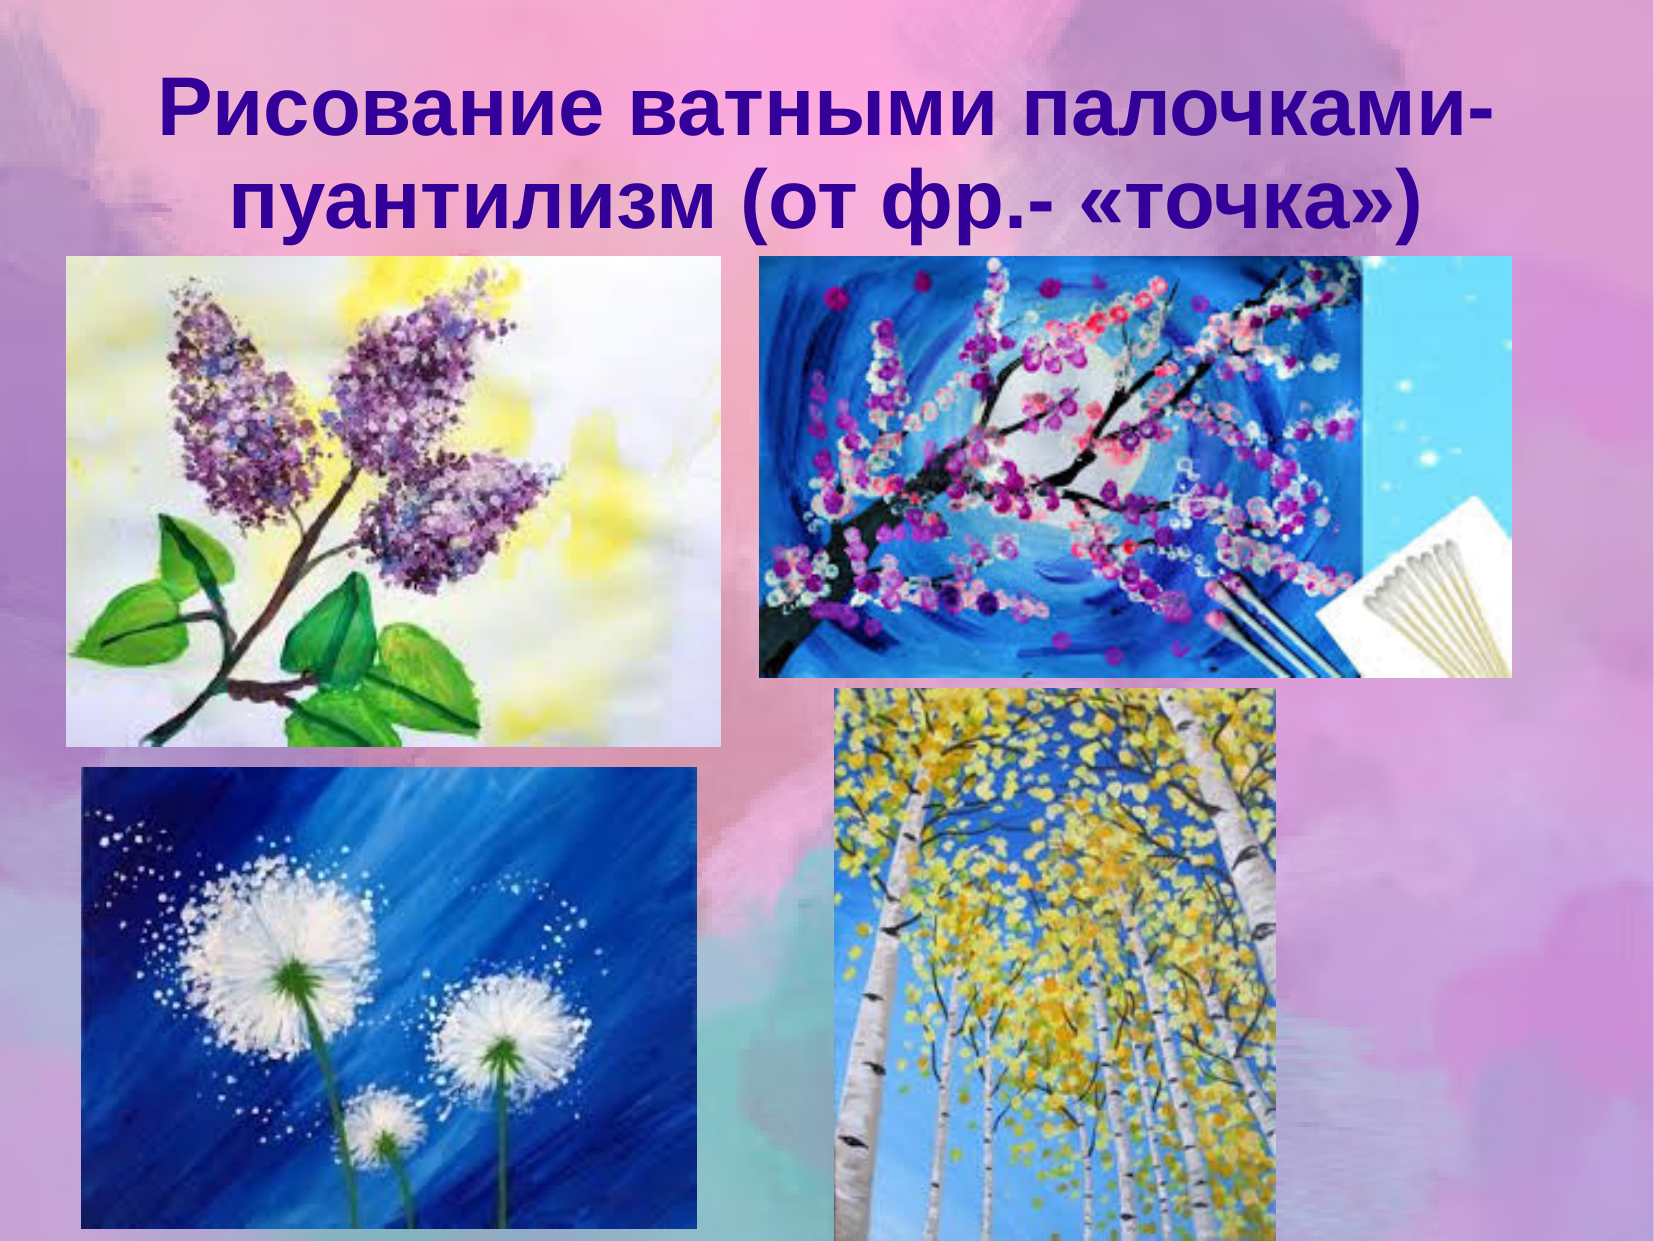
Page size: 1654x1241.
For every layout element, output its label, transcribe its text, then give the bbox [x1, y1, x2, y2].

picture [0, 0, 1654, 1241]
title Рисование ватными палочками-пуантилизм (от фр.- «точка») [82, 49, 1571, 257]
